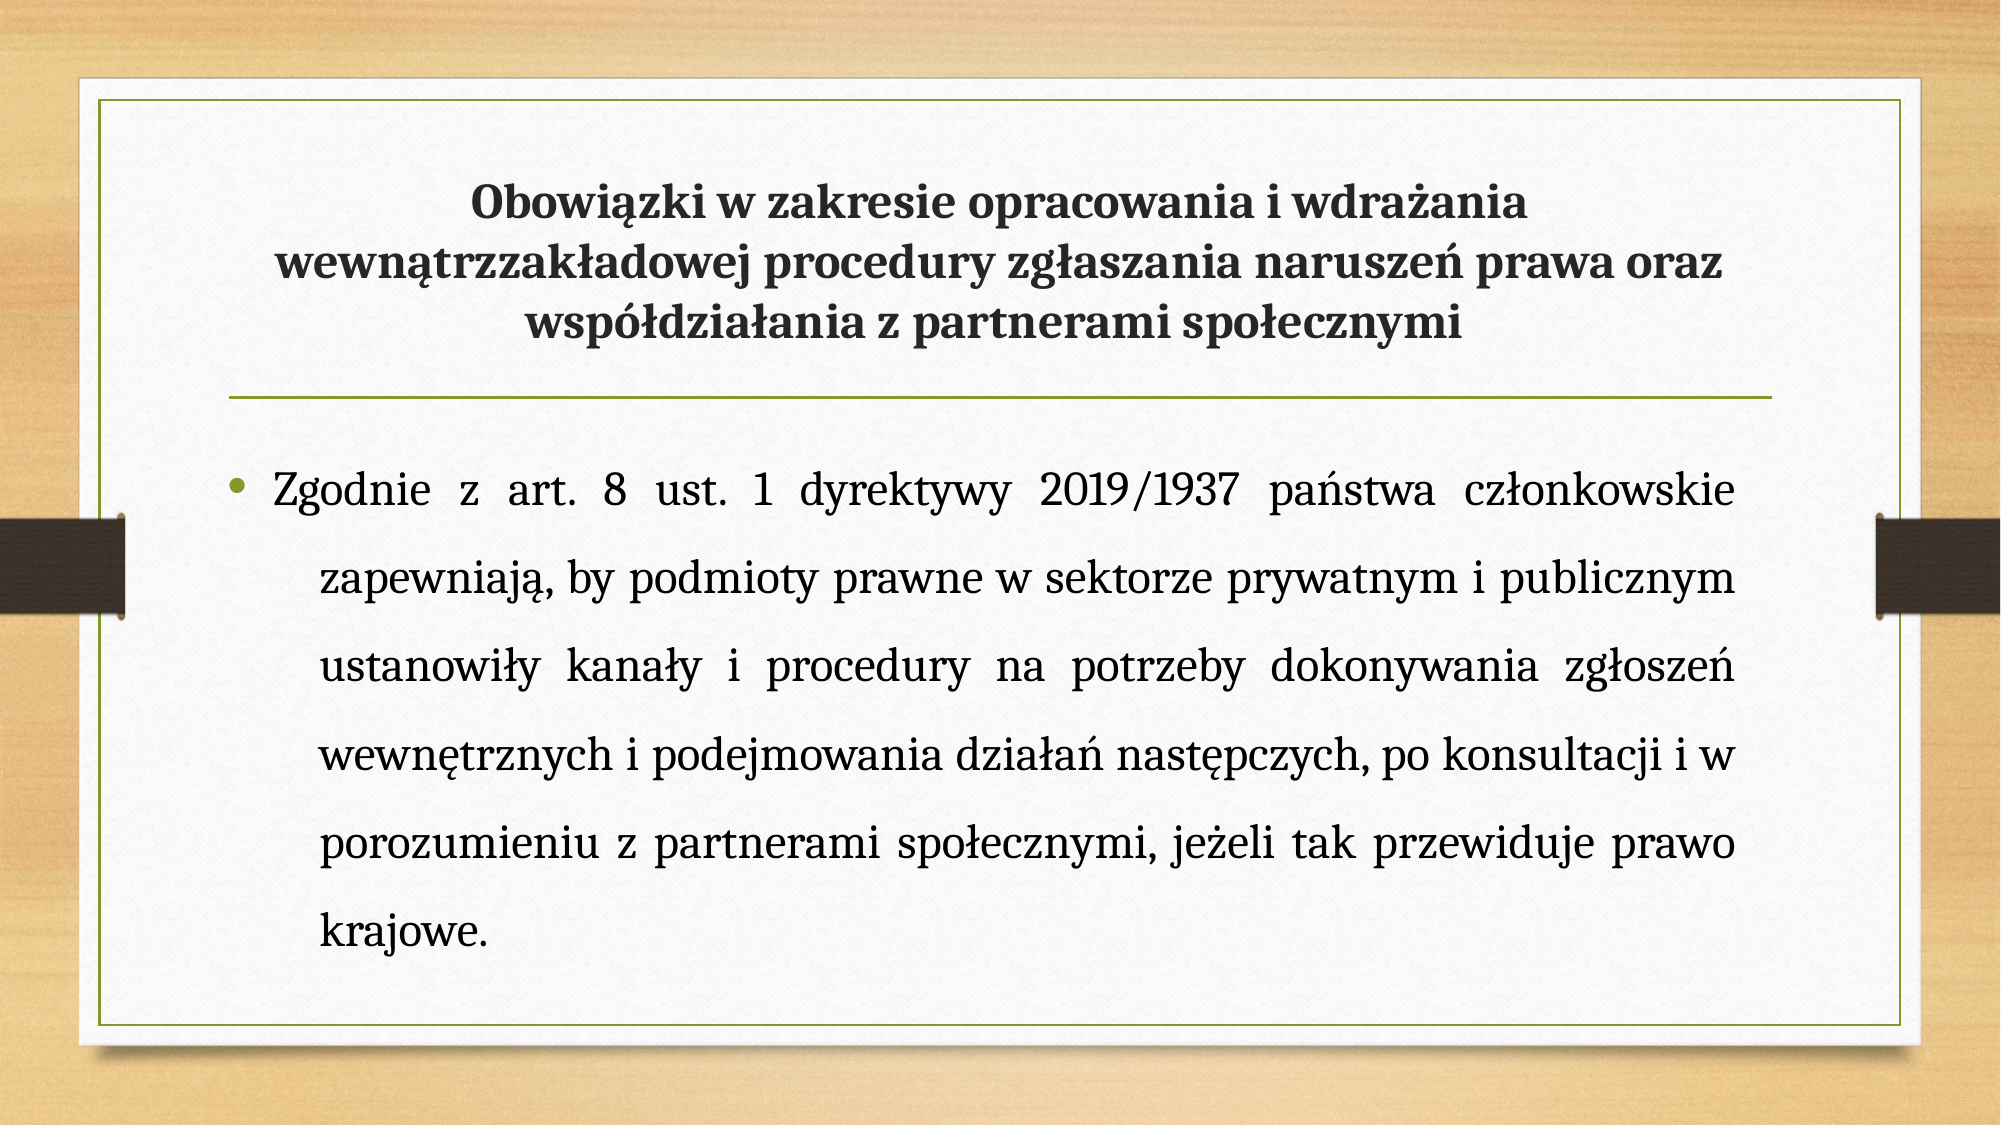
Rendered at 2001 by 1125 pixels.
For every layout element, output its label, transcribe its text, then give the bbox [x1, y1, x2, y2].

title Obowiązki w zakresie opracowania i wdrażania wewnątrzzakładowej procedury zgłaszania naruszeń prawa oraz współdziałania z partnerami społecznymi [212, 161, 1788, 376]
list Zgodnie z art. 8 ust. 1 dyrektywy 2019/1937 państwa członkowskie zapewniają, by podmioty prawne w sektorze prywatnym i publicznym ustanowiły kanały i procedury na potrzeby dokonywania zgłoszeń wewnętrznych i podejmowania działań następczych, po konsultacji i w porozumieniu z partnerami społecznymi, jeżeli tak przewiduje prawo krajowe. [212, 419, 1788, 964]
